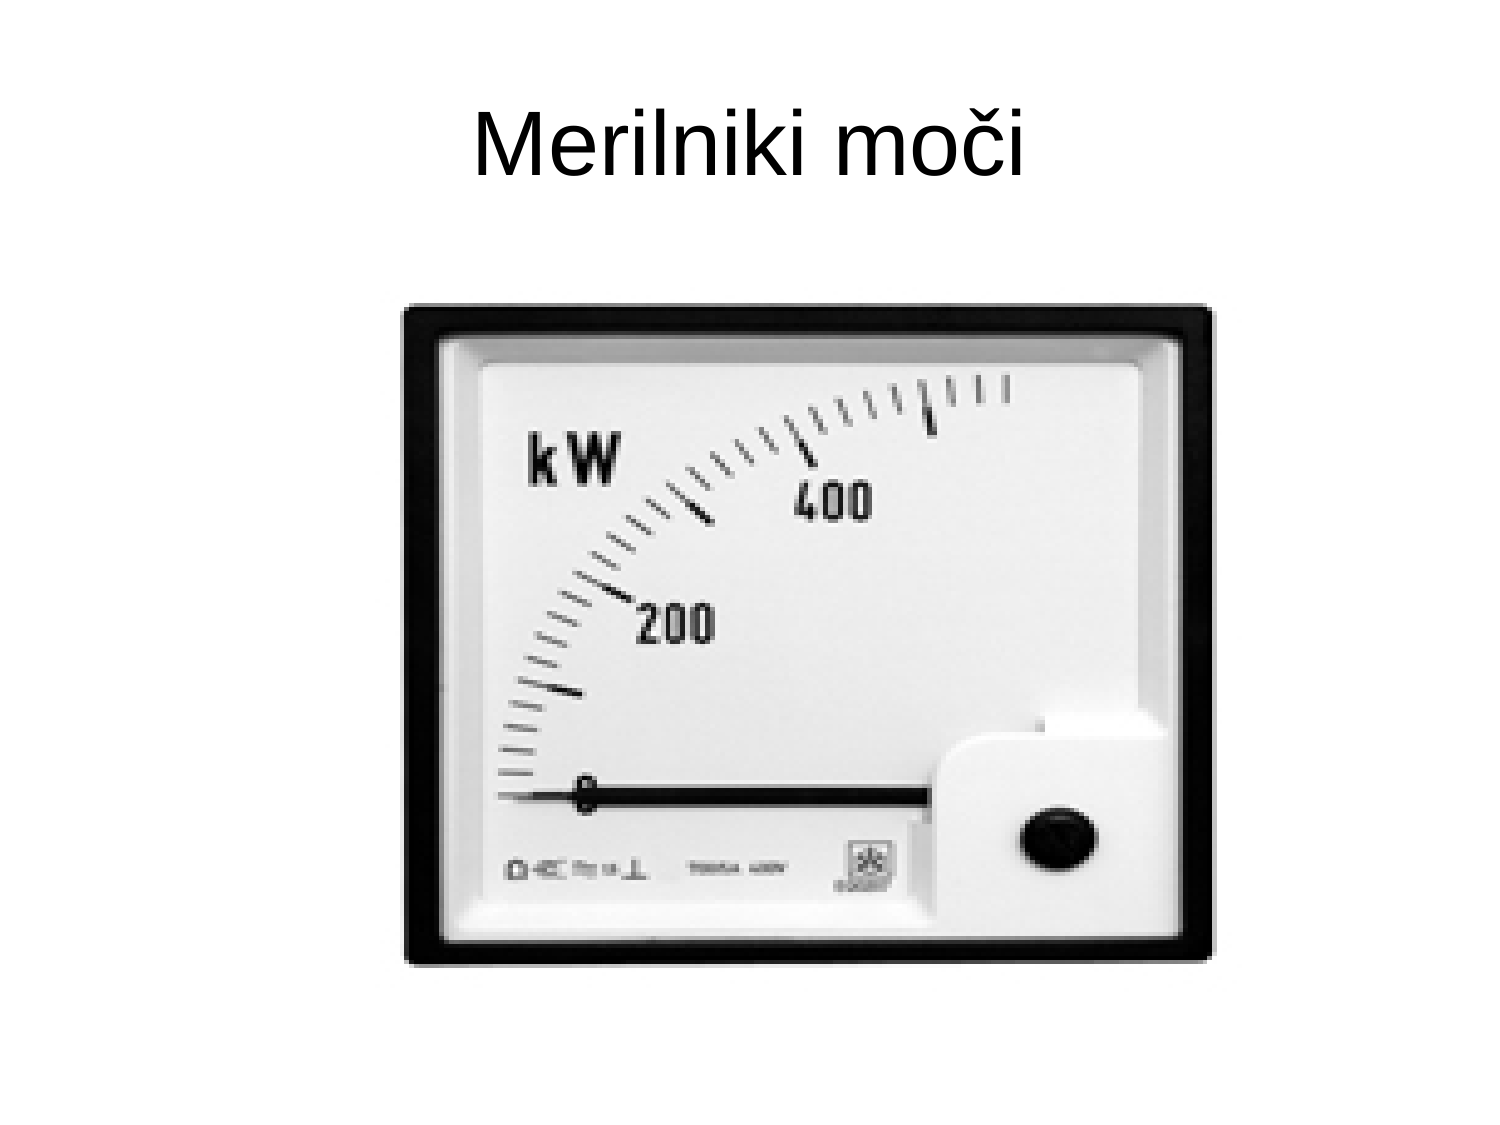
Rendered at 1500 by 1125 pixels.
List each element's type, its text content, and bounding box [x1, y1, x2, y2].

picture [336, 255, 1272, 1017]
title Merilniki moči [75, 45, 1426, 233]
